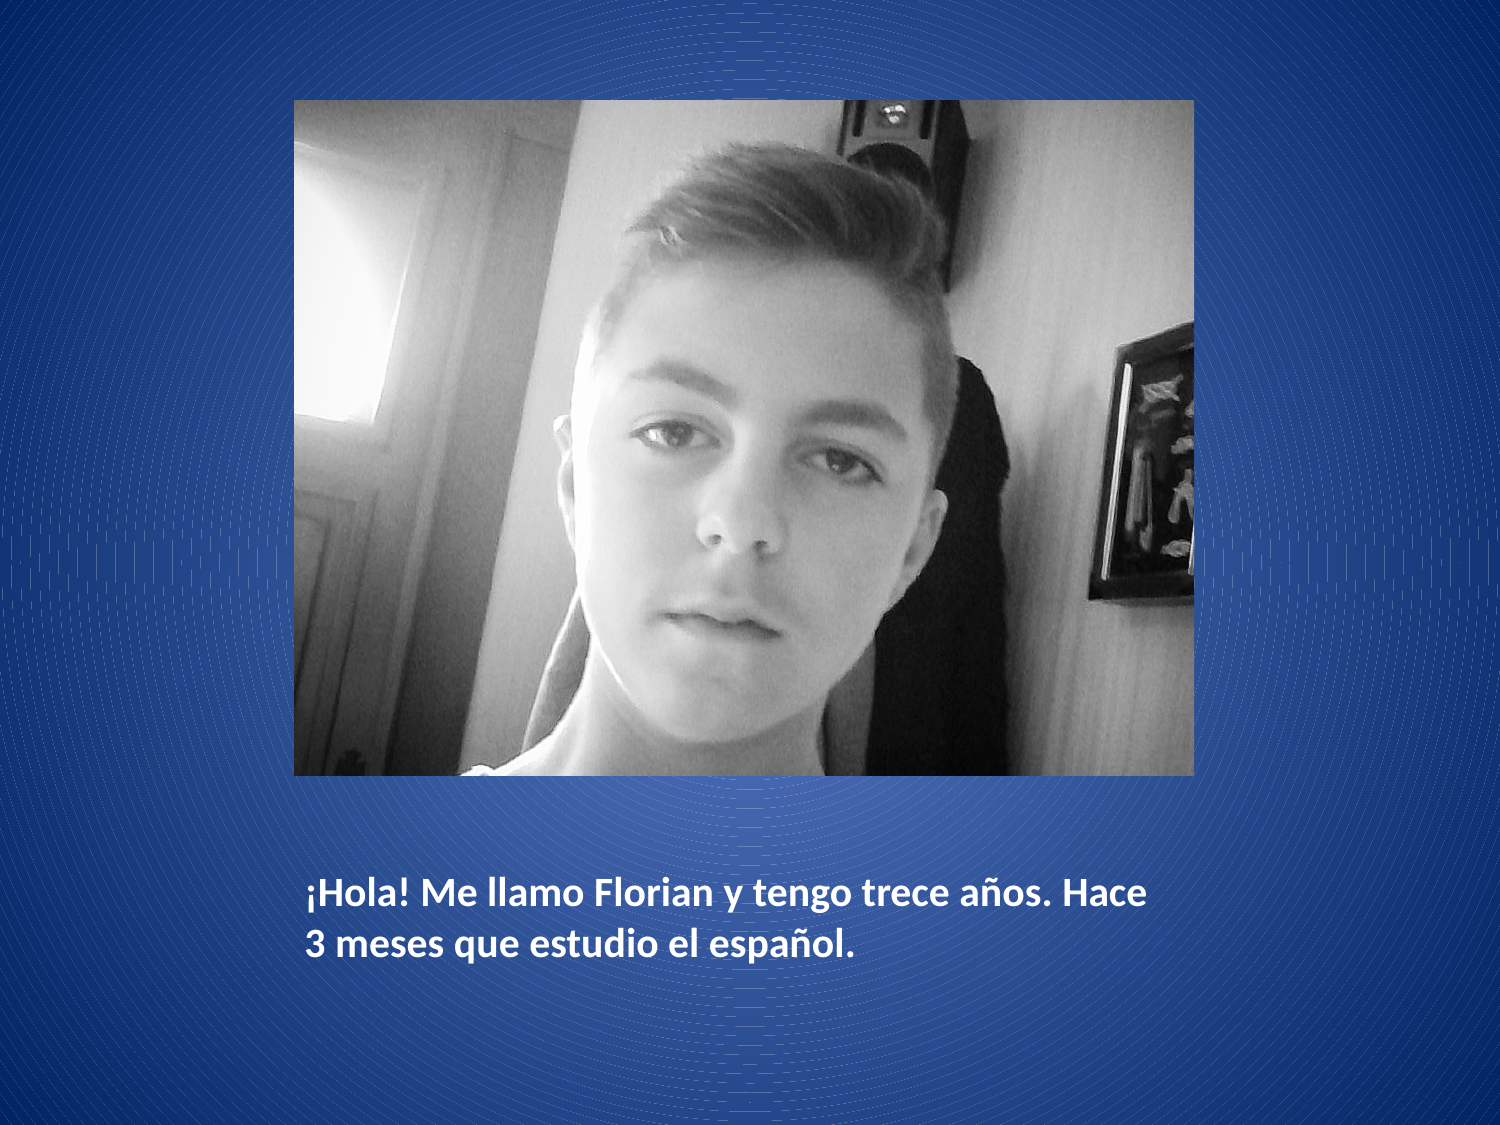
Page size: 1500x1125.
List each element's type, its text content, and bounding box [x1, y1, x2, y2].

title ¡Hola! Me llamo Florian y tengo trece años. Hace 3 meses que estudio el español. [289, 857, 1190, 951]
picture [294, 100, 1195, 776]
